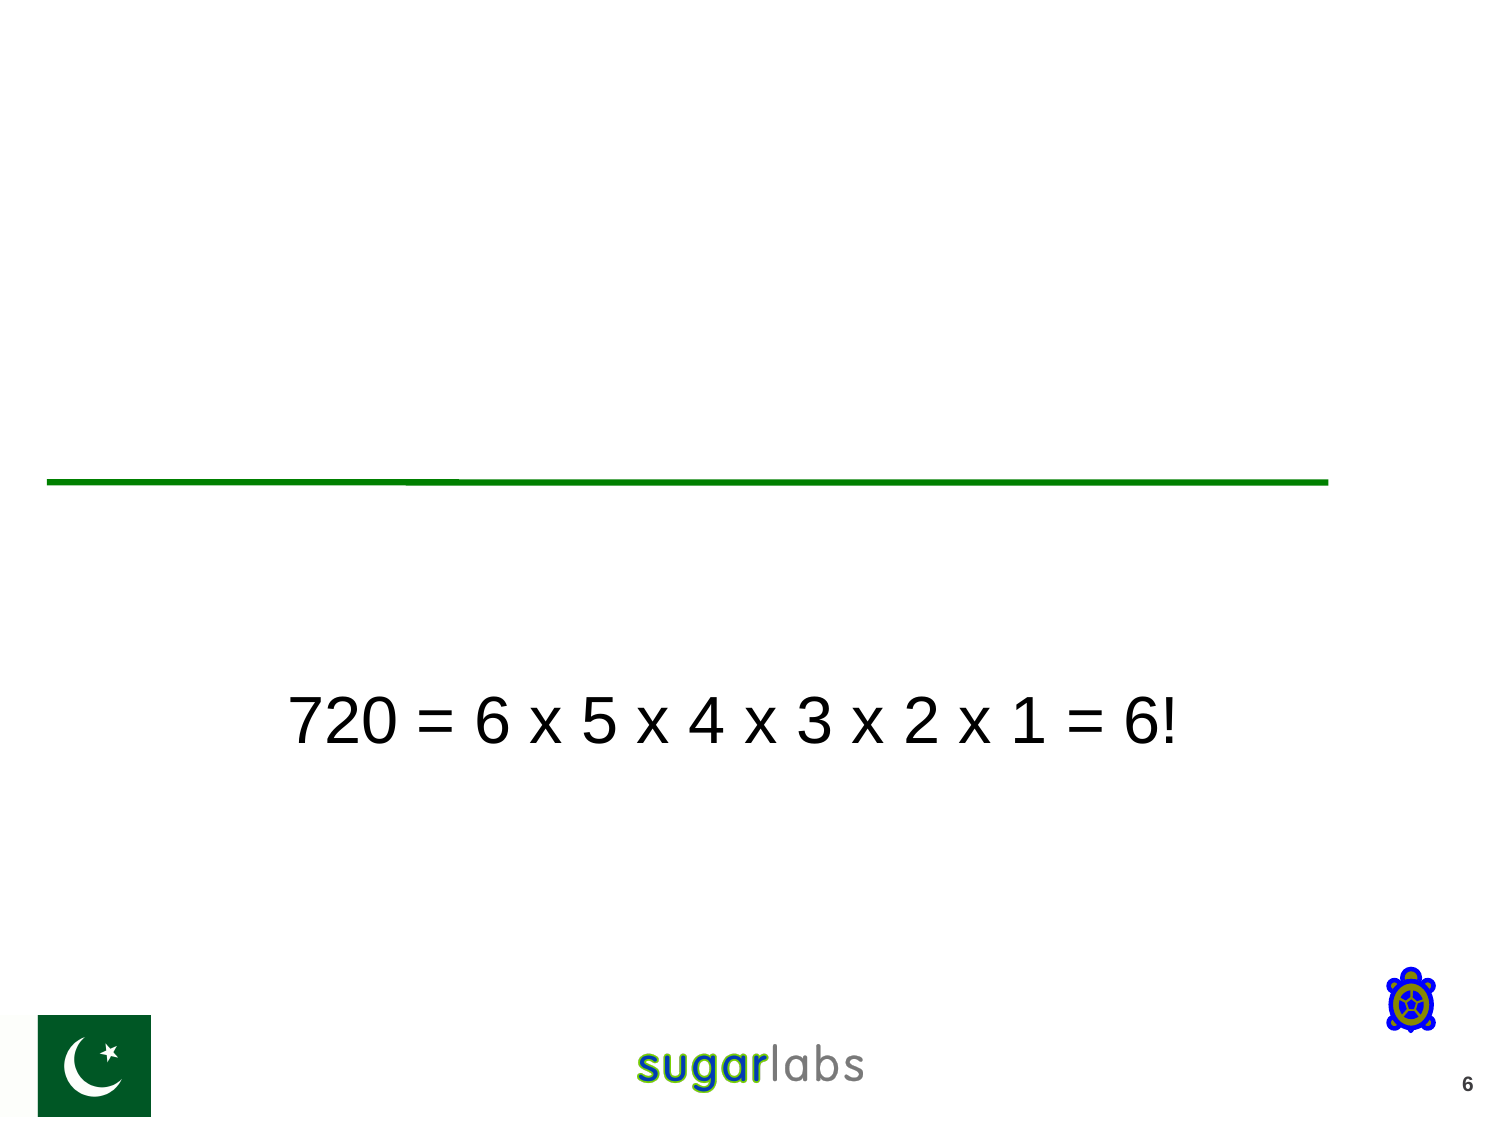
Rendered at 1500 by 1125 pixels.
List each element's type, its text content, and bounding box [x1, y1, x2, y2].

subtitle 720 = 6 x 5 x 4 x 3 x 2 x 1 = 6! [59, 284, 1409, 859]
picture [0, 1015, 151, 1117]
picture [637, 1044, 863, 1093]
picture [1375, 964, 1448, 1037]
